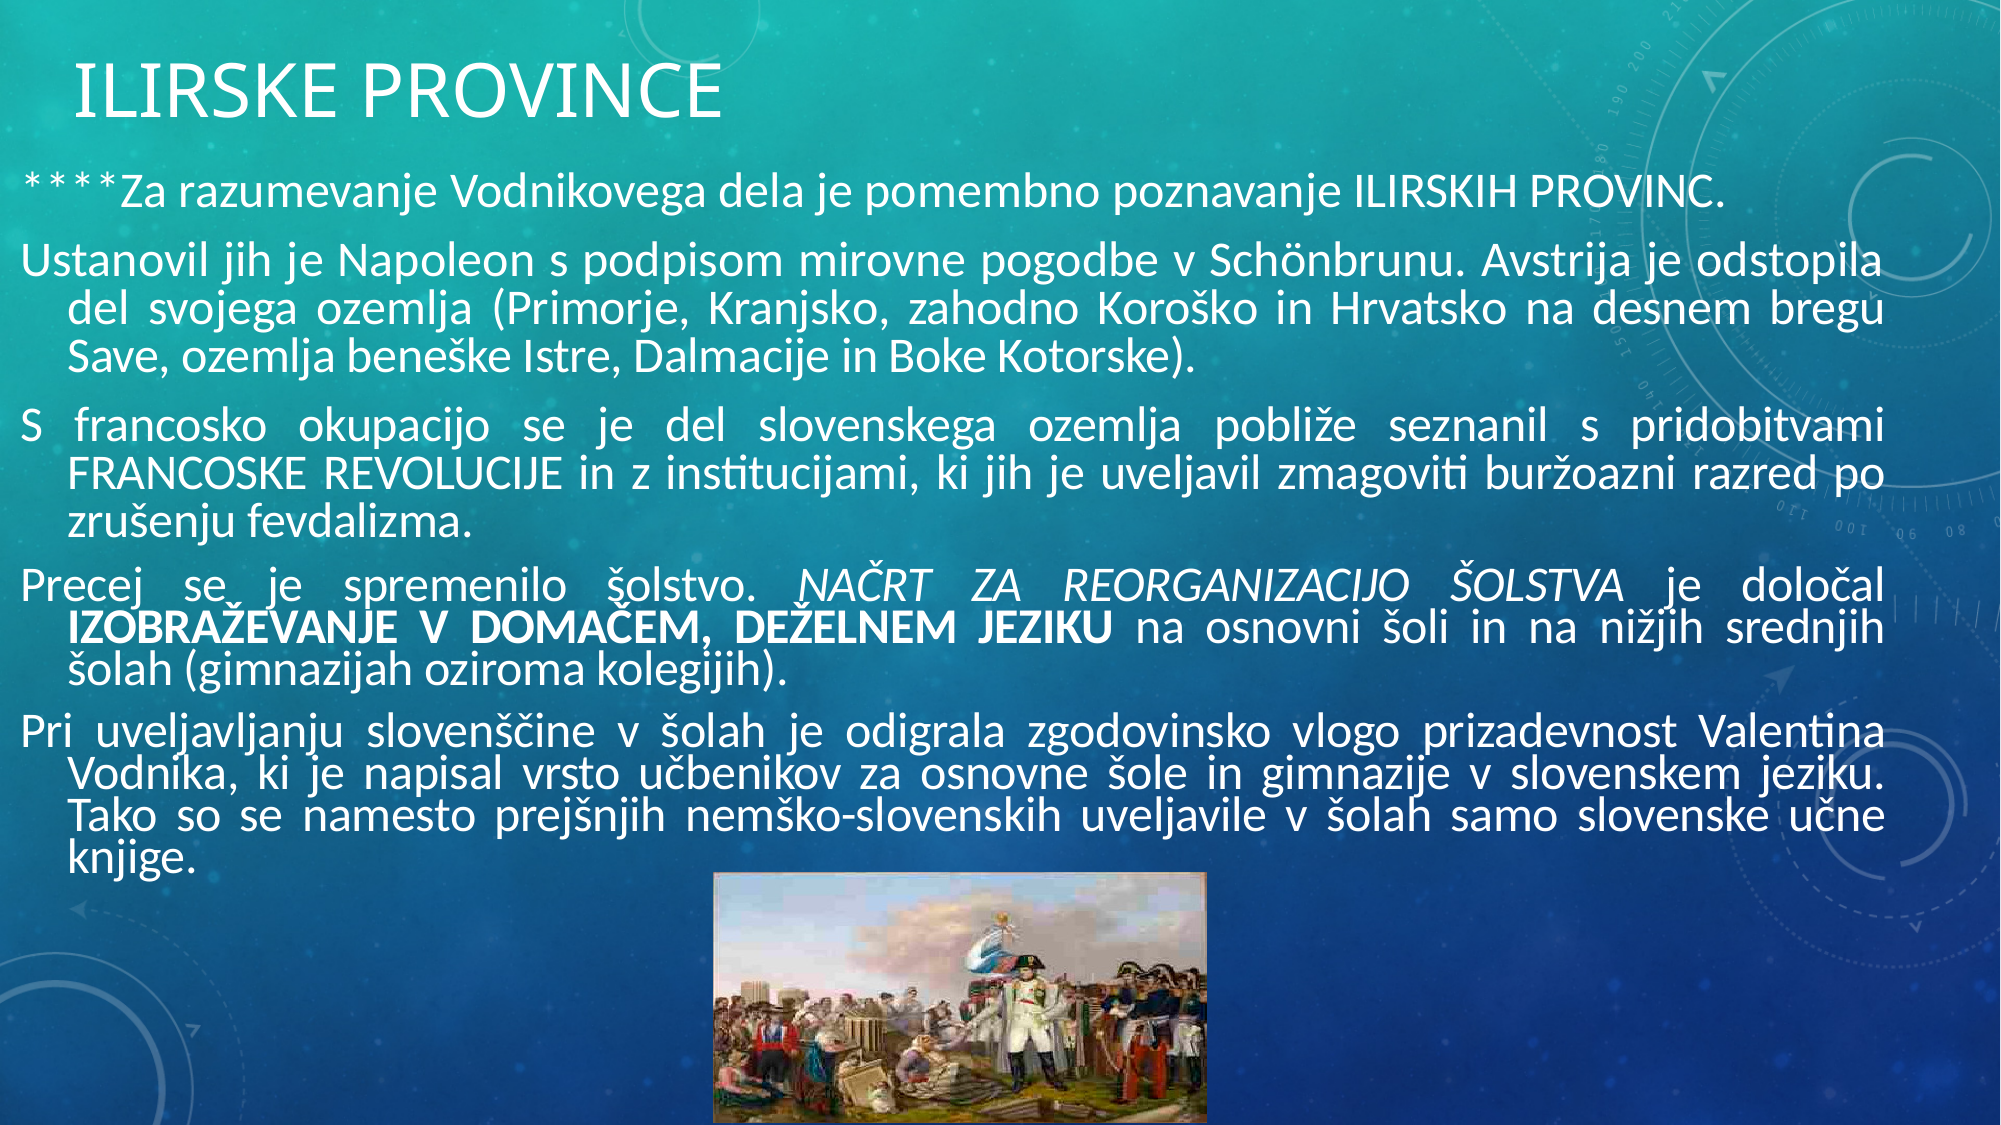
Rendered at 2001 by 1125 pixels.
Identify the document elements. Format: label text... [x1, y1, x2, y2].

title ILIRSKE PROVINCE [58, 23, 1690, 96]
picture [713, 872, 1207, 1123]
list ****Za razumevanje Vodnikovega dela je pomembno poznavanje ILIRSKIH PROVINC. Ustanovil jih je Napoleon s podpisom mirovne pogodbe v Schönbrunu. Avstrija je odstopila del svojega ozemlja (Primorje, Kranjsko, zahodno Koroško in Hrvatsko na desnem bregu Save, ozemlja beneške Istre, Dalmacije in Boke Kotorske). S francosko okupacijo se je del slovenskega ozemlja pobliže seznanil s pridobitvami FRANCOSKE REVOLUCIJE in z institucijami, ki jih je uveljavil zmagoviti buržoazni razred po zrušenju fevdalizma. Precej se je spremenilo šolstvo. NAČRT ZA REORGANIZACIJO ŠOLSTVA je določal IZOBRAŽEVANJE V DOMAČEM, DEŽELNEM JEZIKU na osnovni šoli in na nižjih srednjih šolah (gimnazijah oziroma kolegijih). Pri uveljavljanju slovenščine v šolah je odigrala zgodovinsko vlogo prizadevnost Valentina Vodnika, ki je napisal vrsto učbenikov za osnovne šole in gimnazije v slovenskem jeziku. Tako so se namesto prejšnjih nemško-slovenskih uveljavile v šolah samo slovenske učne knjige. [0, 96, 1901, 1072]
